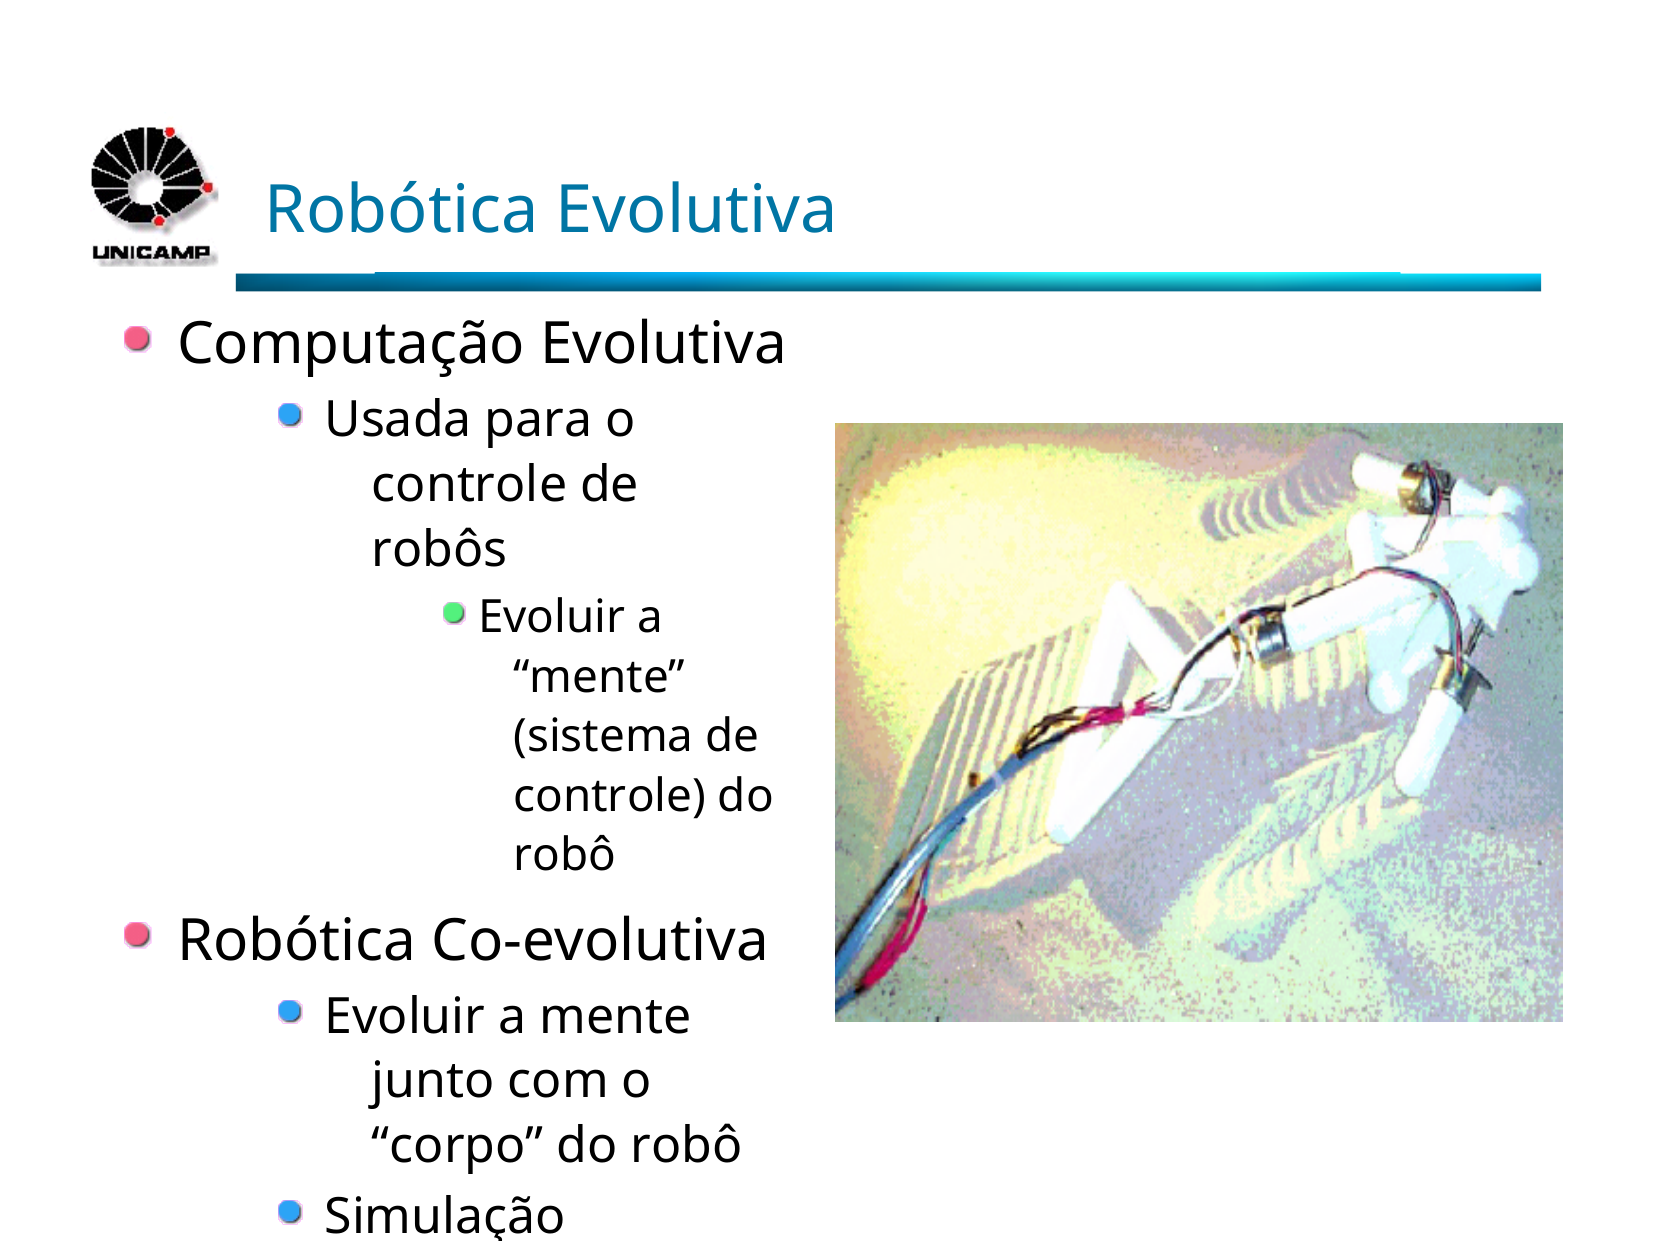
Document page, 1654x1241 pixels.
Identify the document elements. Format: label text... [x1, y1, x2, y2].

picture [835, 423, 1563, 1022]
picture [125, 272, 1654, 295]
title Robótica Evolutiva [264, 42, 1534, 250]
list Computação Evolutiva Usada para o controle de robôs Evoluir a “mente” (sistema de controle) do robô Robótica Co-evolutiva Evoluir a mente junto com o “corpo” do robô Simulação Construção posterior em protótipo real [88, 303, 788, 1152]
picture [277, 1199, 304, 1226]
